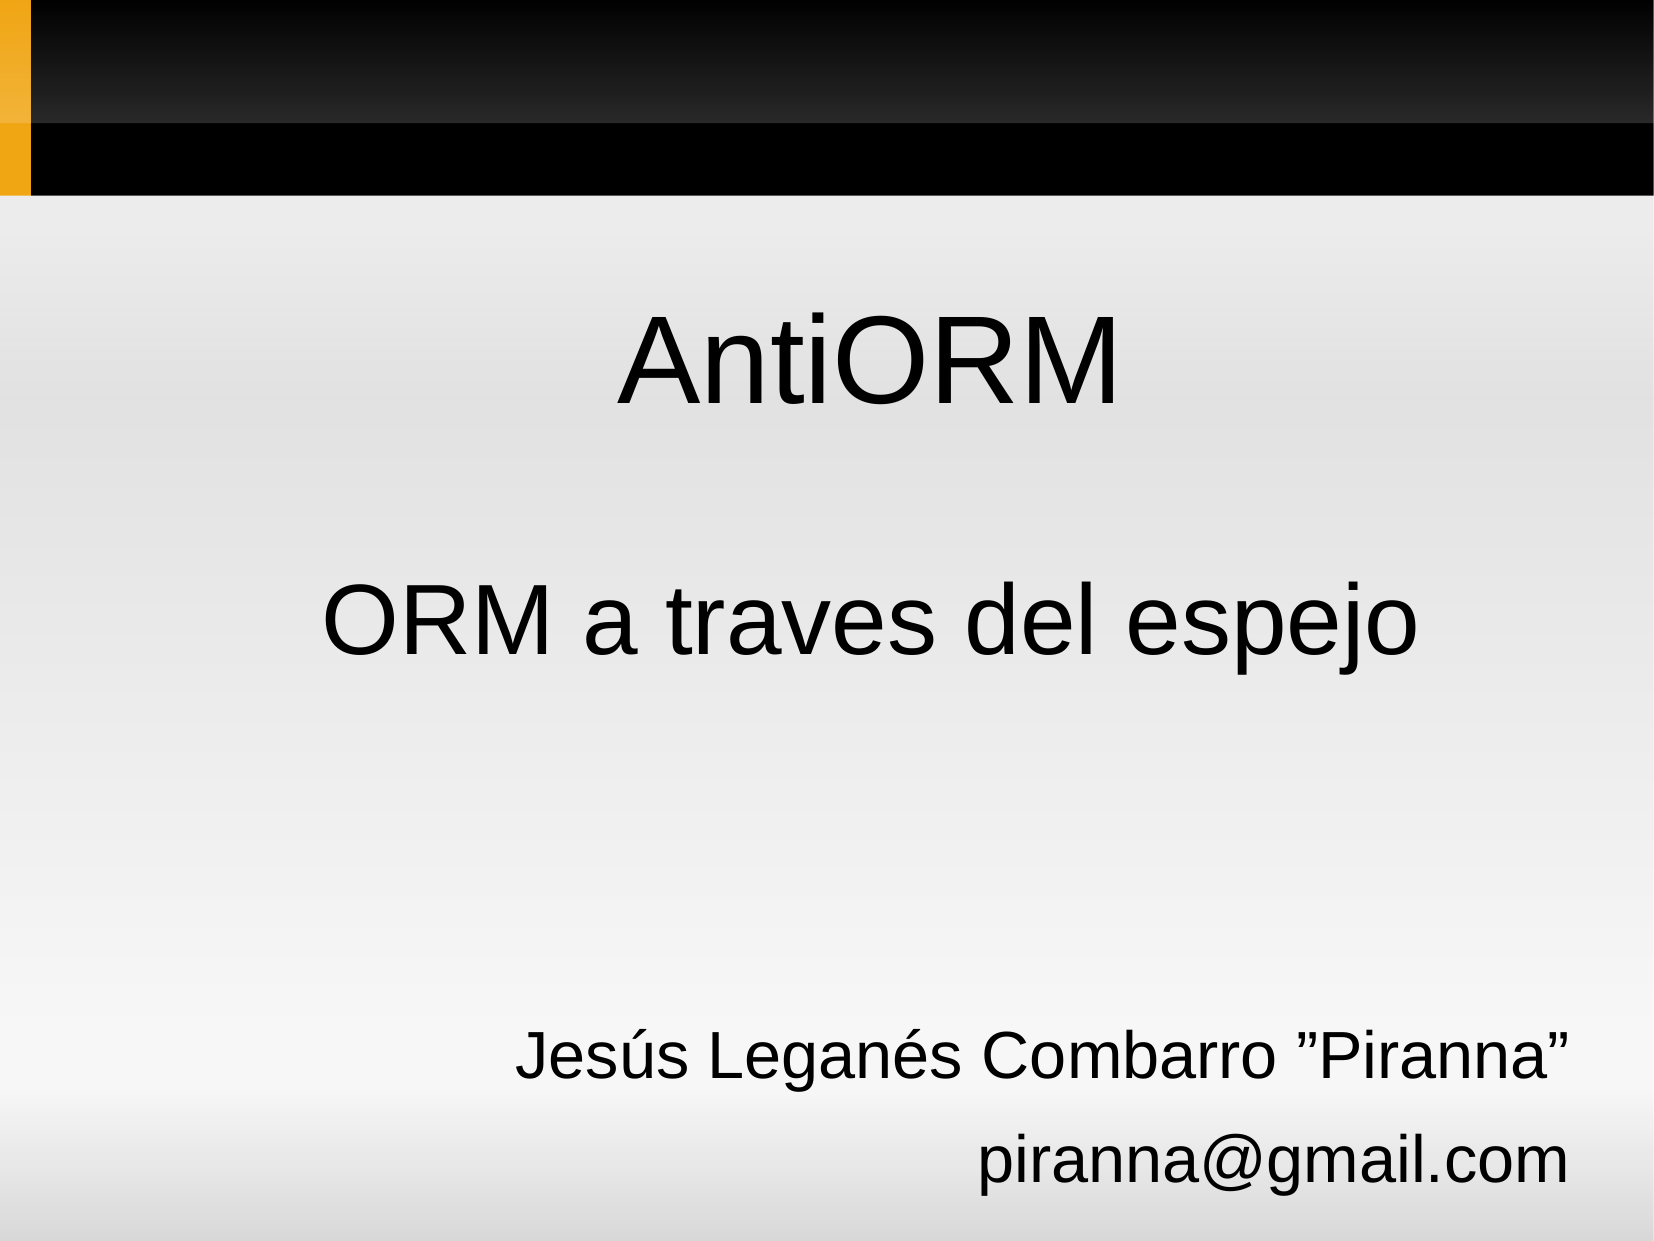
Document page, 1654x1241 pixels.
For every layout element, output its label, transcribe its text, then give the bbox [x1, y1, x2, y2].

list AntiORM ORM a traves del espejo Jesús Leganés Combarro ”Piranna” piranna@gmail.com [82, 290, 1571, 1198]
picture [0, 0, 1654, 1241]
